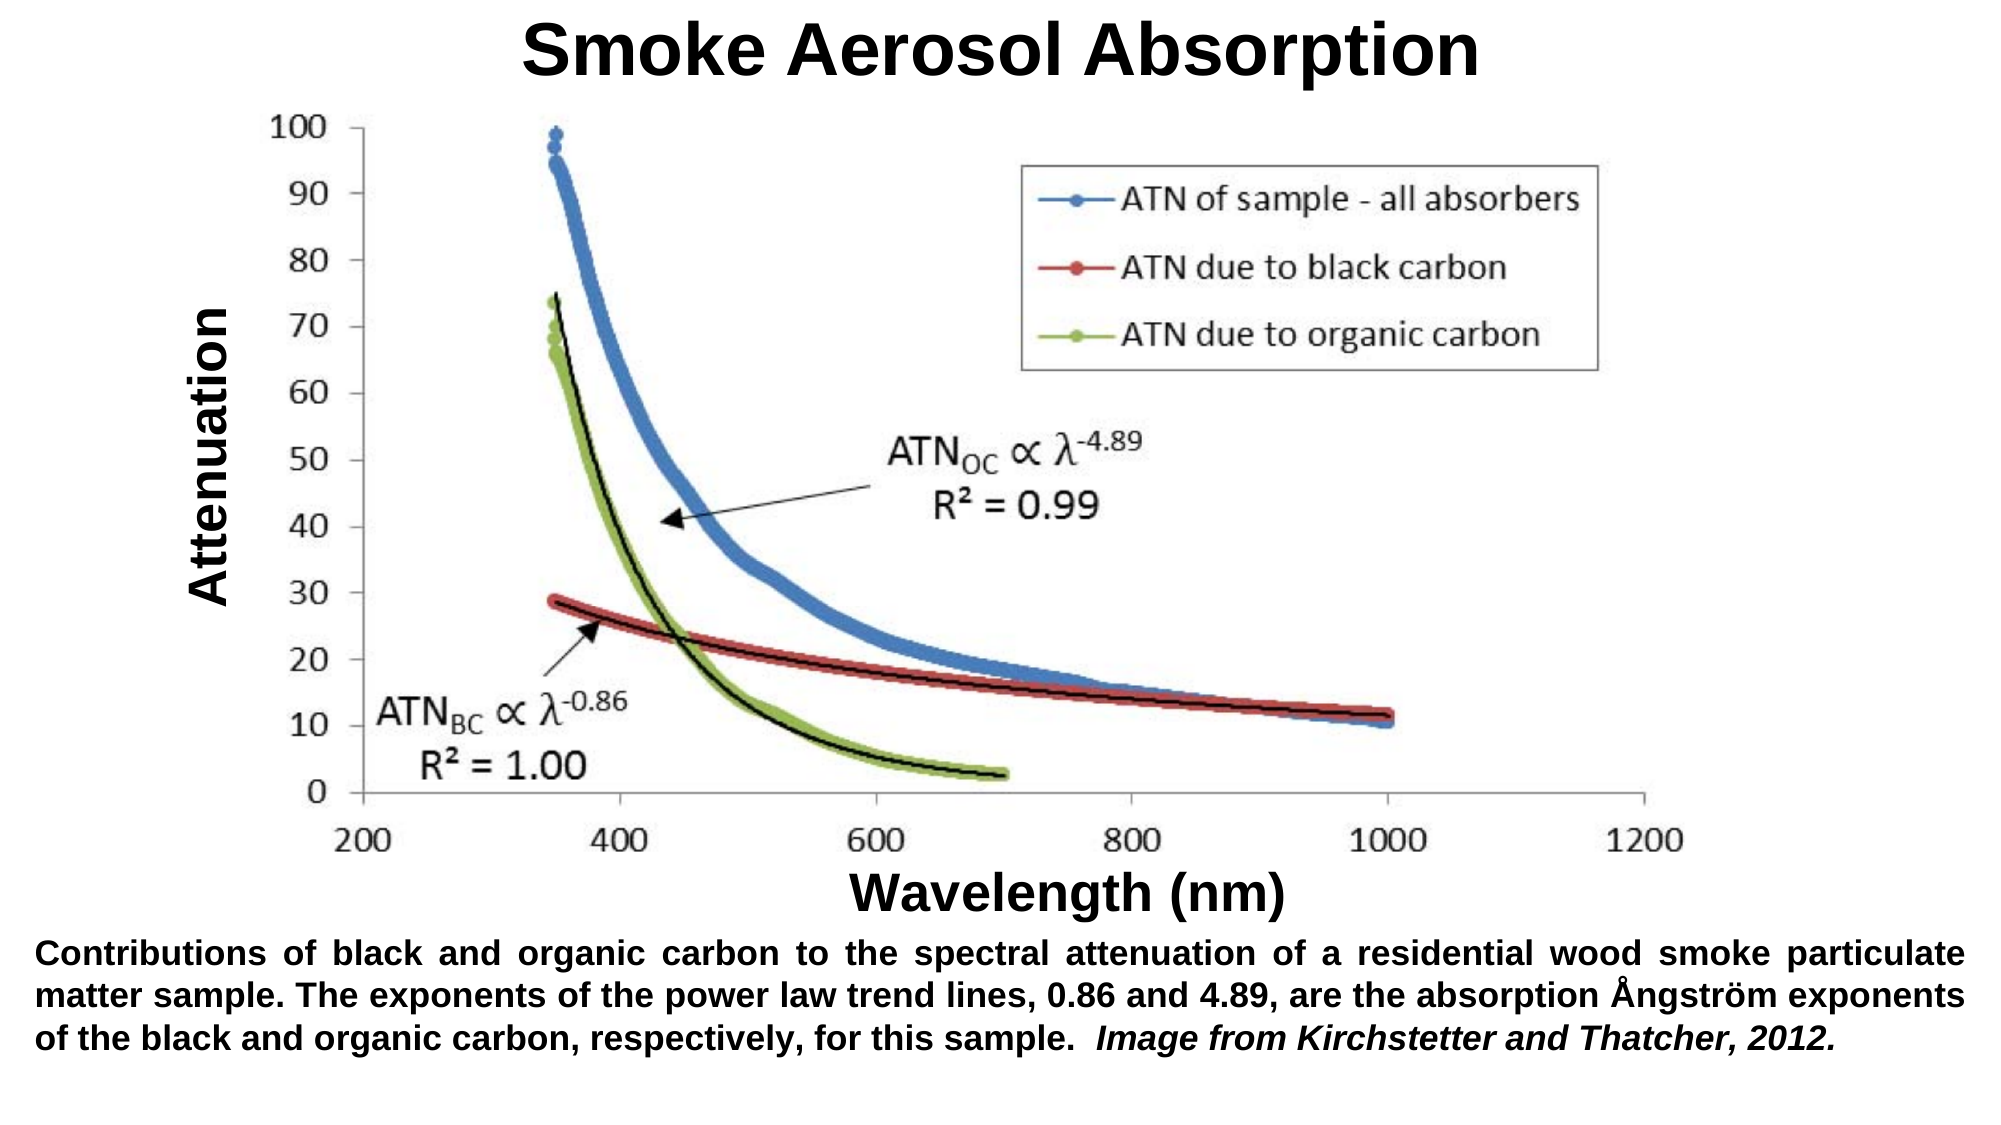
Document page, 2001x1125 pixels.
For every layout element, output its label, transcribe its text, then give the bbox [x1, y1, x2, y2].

picture [259, 100, 1687, 864]
text_box Wavelength (nm) [548, 857, 1589, 922]
text_box Smoke Aerosol Absorption [0, 0, 2000, 100]
text_box Contributions of black and organic carbon to the spectral attenuation of a residential wood smoke particulate matter sample. The exponents of the power law trend lines, 0.86 and 4.89, are the absorption Ångström exponents of the black and organic carbon, respectively, for this sample. Image from Kirchstetter and Thatcher, 2012. [19, 922, 1983, 1065]
text_box Attenuation [165, 120, 257, 796]
